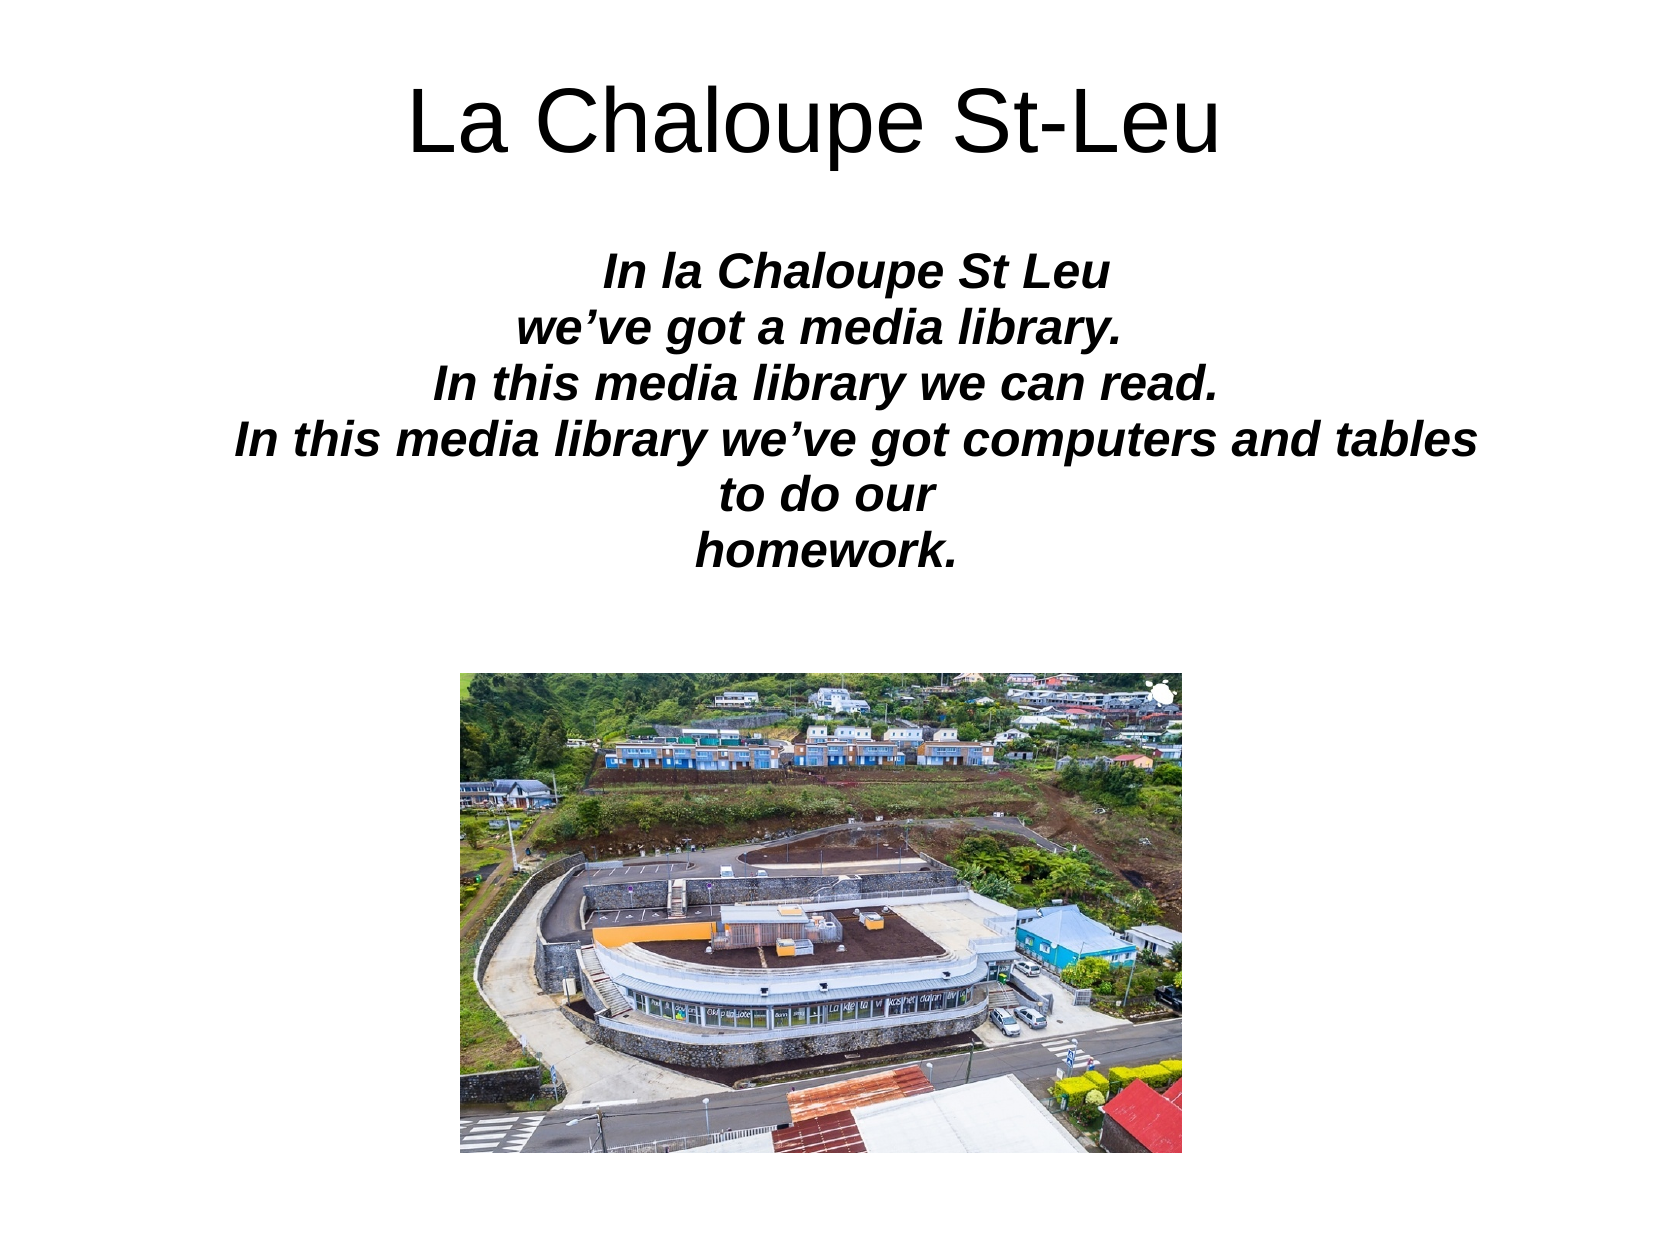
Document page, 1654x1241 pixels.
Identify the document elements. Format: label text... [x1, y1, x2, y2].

text_box In la Chaloupe St Leu we’ve got a media library. In this media library we can read. In this media library we’ve got computers and tables to do our homework. [100, 236, 1553, 600]
picture [460, 673, 1182, 1154]
title La Chaloupe St-Leu [70, 11, 1560, 219]
